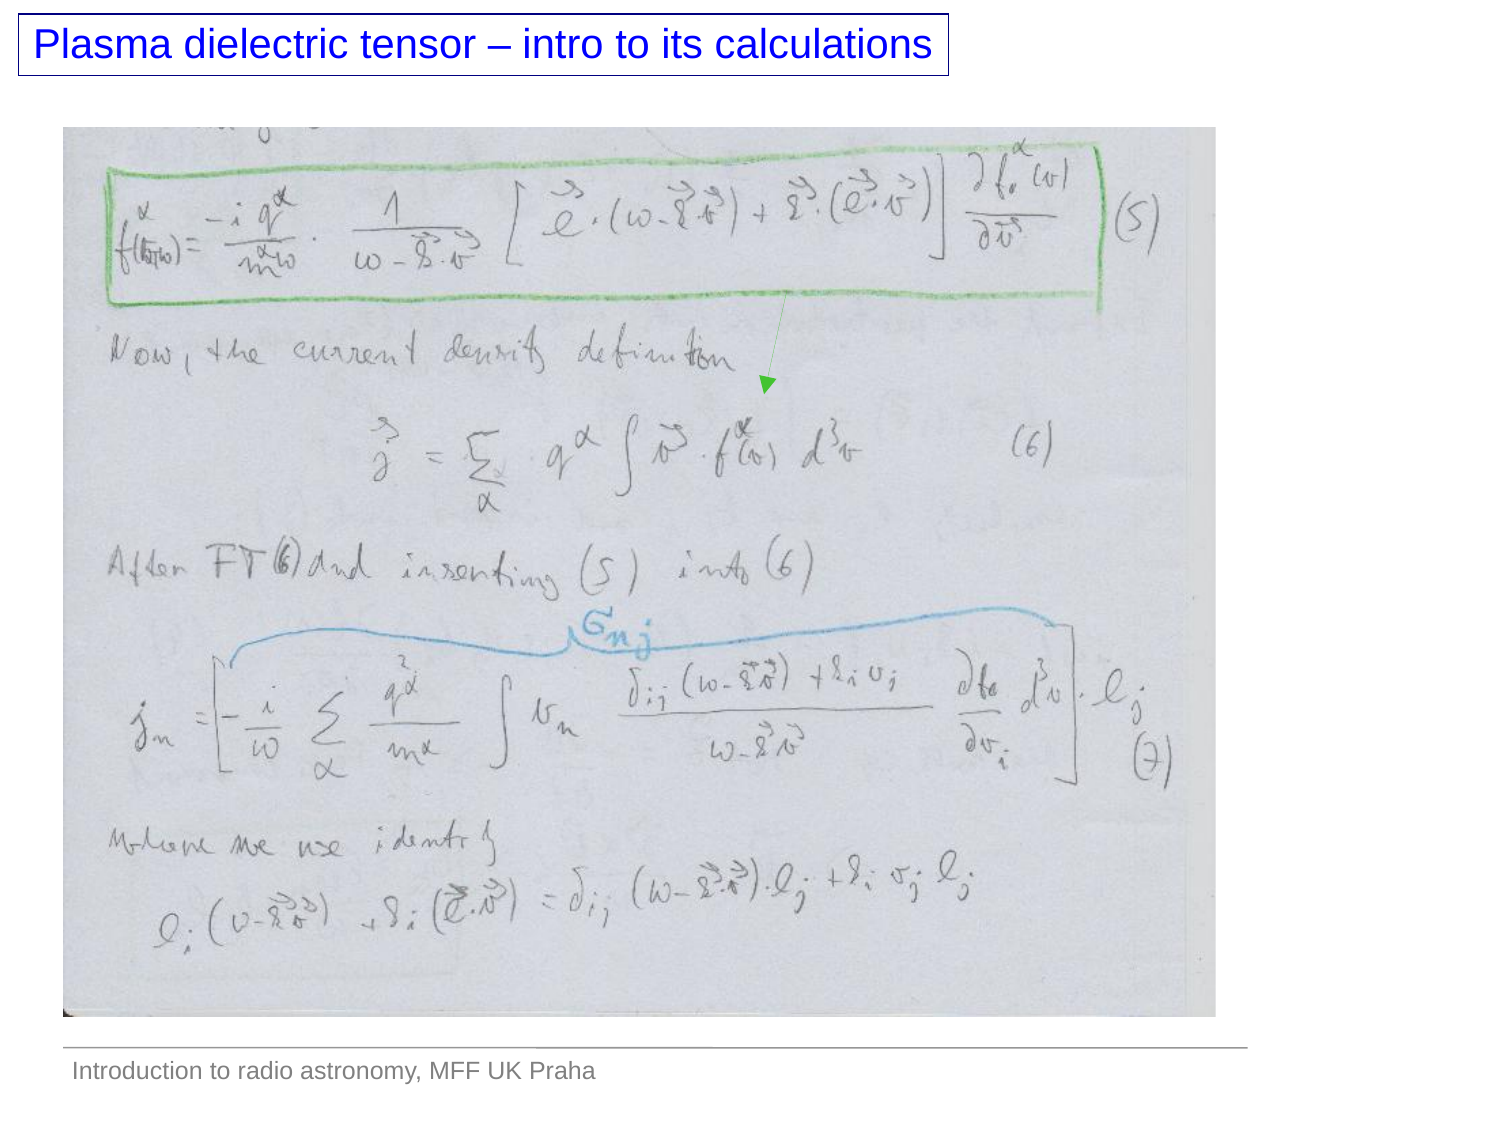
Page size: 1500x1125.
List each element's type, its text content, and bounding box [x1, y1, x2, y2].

picture [63, 127, 1216, 1017]
text_box Plasma dielectric tensor – intro to its calculations [18, 14, 949, 76]
